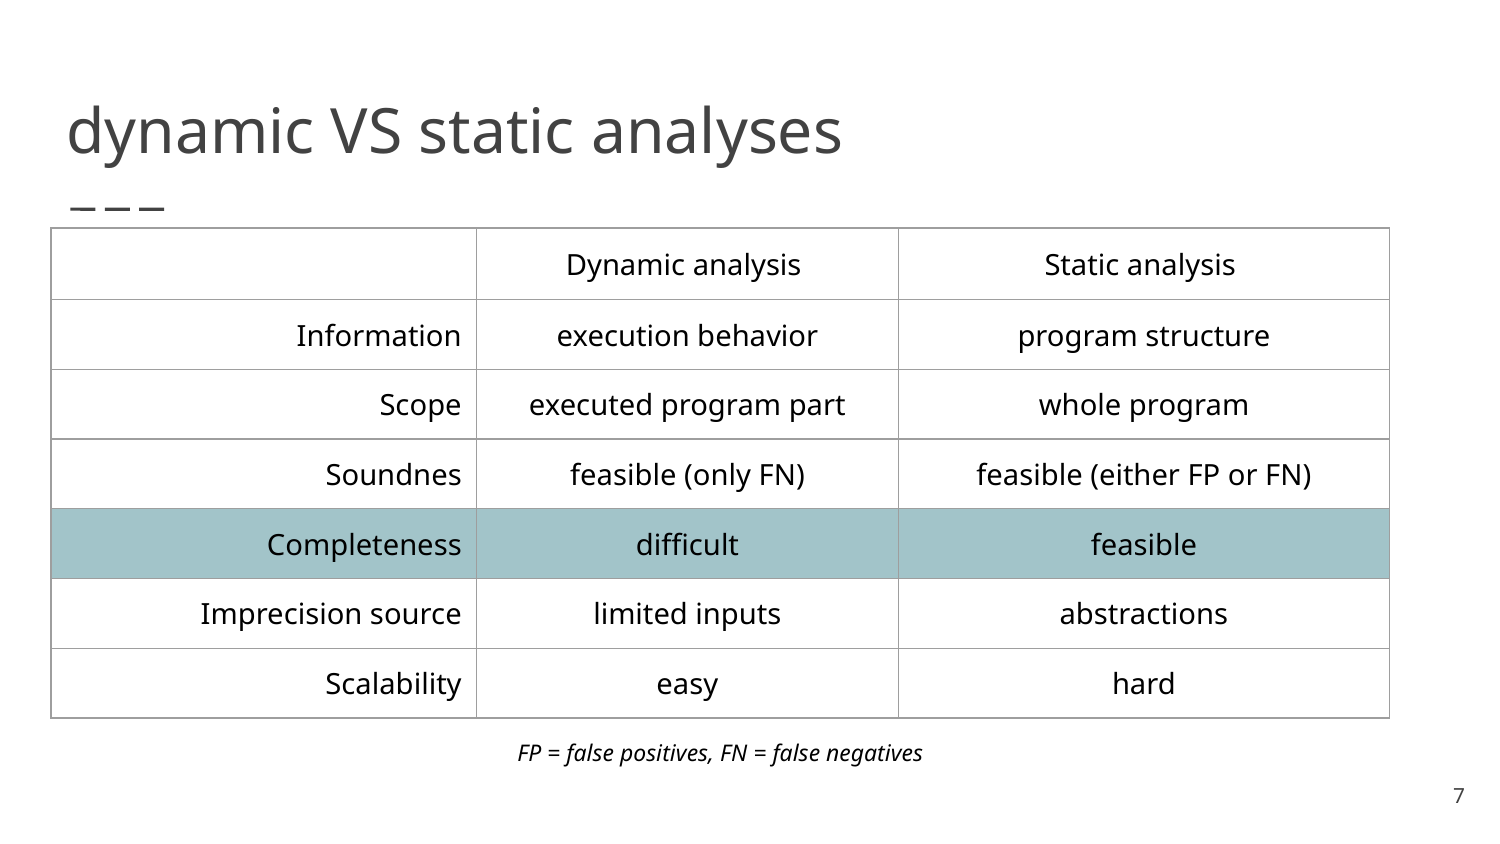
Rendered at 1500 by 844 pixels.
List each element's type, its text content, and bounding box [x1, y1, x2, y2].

table_header Static analysis [899, 229, 1389, 299]
table_cell feasible (either FP or FN) [899, 440, 1389, 508]
table_cell easy [477, 649, 898, 716]
table_cell whole program [899, 370, 1389, 438]
slide_number <number> [1389, 764, 1480, 830]
table_header Dynamic analysis [477, 229, 898, 299]
table_cell Scope [52, 370, 476, 438]
table_cell executed program part [477, 370, 898, 438]
table_cell Soundnes [52, 440, 476, 508]
table_cell feasible [899, 509, 1389, 578]
table_cell difficult [477, 509, 898, 578]
table_cell abstractions [899, 579, 1389, 648]
table_cell Scalability [52, 649, 476, 717]
text_box FP = false positives, FN = false negatives [237, 716, 1204, 789]
table_cell Completeness [52, 509, 476, 578]
table_cell program structure [899, 300, 1389, 369]
table_cell Information [52, 300, 476, 369]
table_cell Imprecision source [52, 579, 476, 648]
table_cell execution behavior [477, 300, 898, 369]
table_header [52, 229, 476, 299]
table_cell hard [899, 649, 1389, 717]
table_cell limited inputs [477, 579, 898, 648]
title dynamic VS static analyses [51, 61, 1449, 182]
table_cell feasible (only FN) [477, 440, 898, 508]
